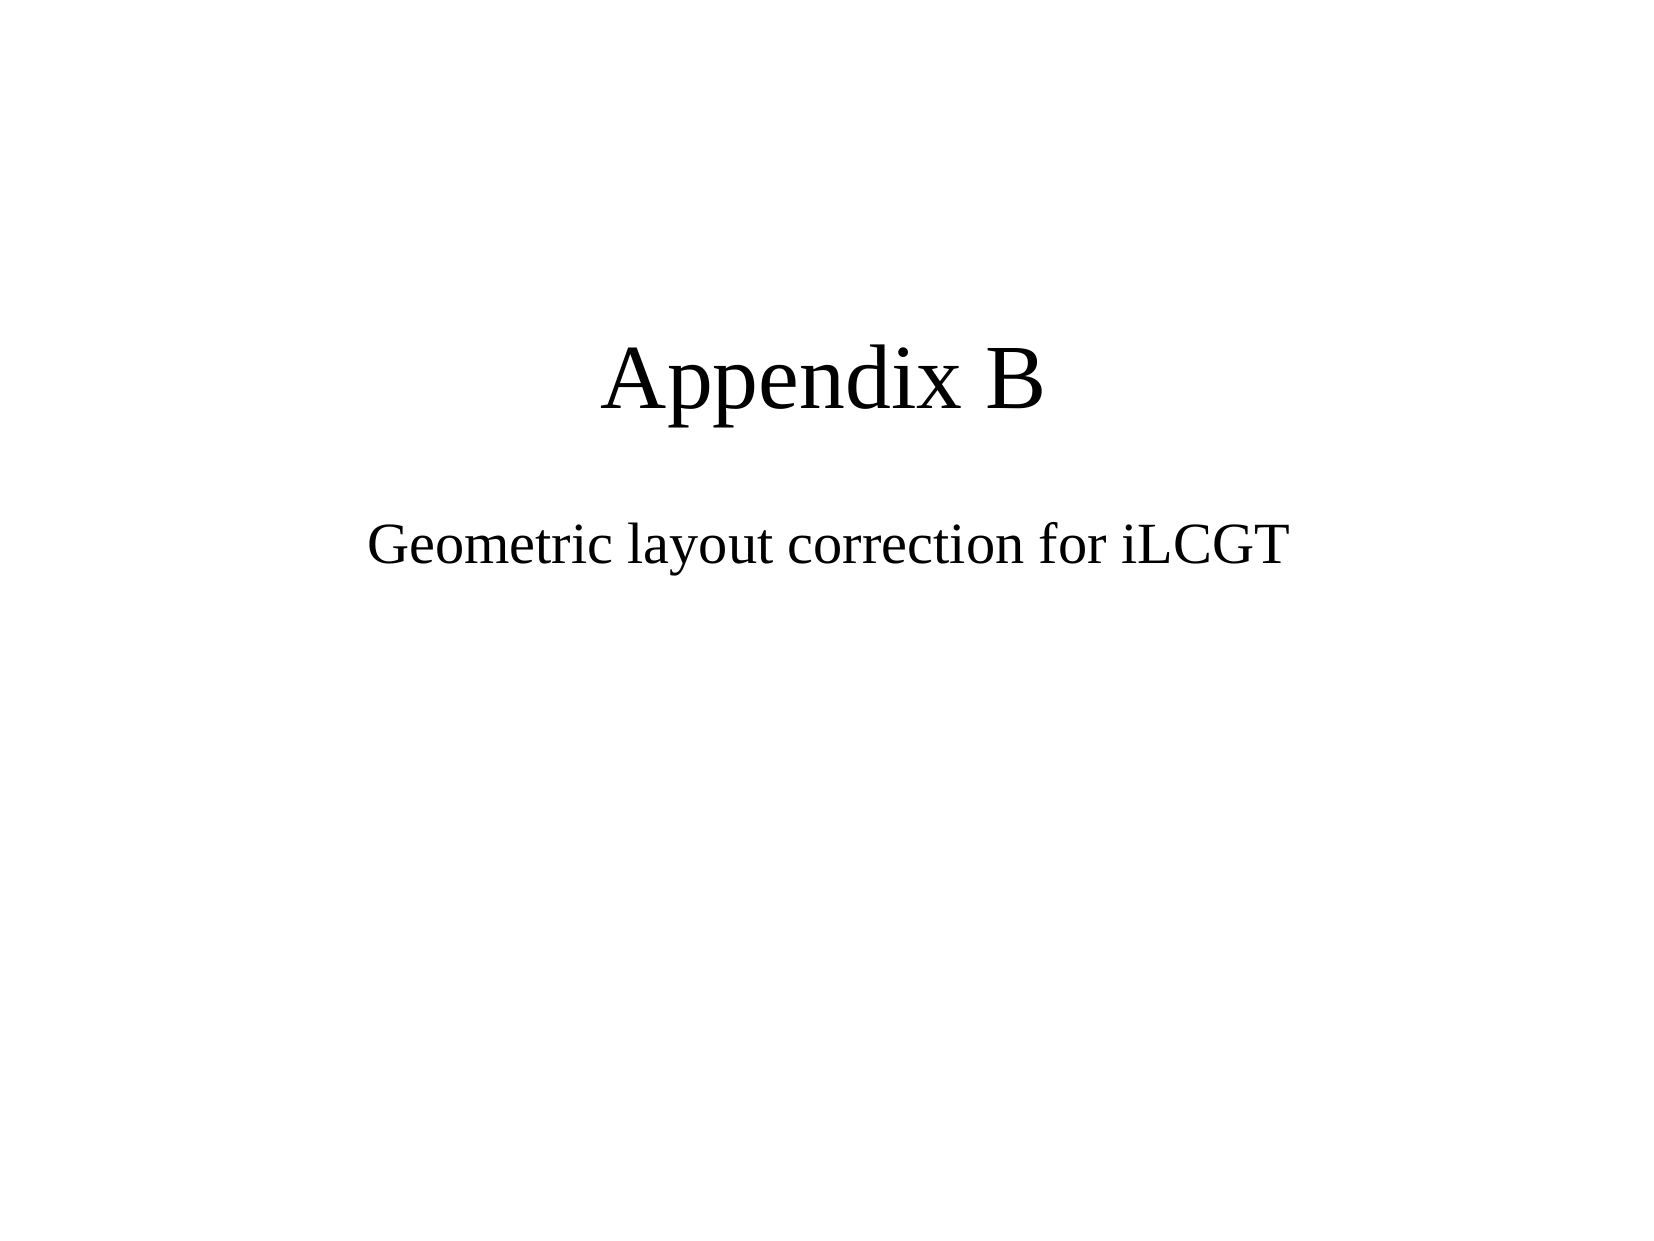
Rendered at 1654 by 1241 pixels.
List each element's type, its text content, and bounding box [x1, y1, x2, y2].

text_box Geometric layout correction for iLCGT [352, 504, 1301, 590]
text_box Appendix B [586, 319, 1063, 446]
